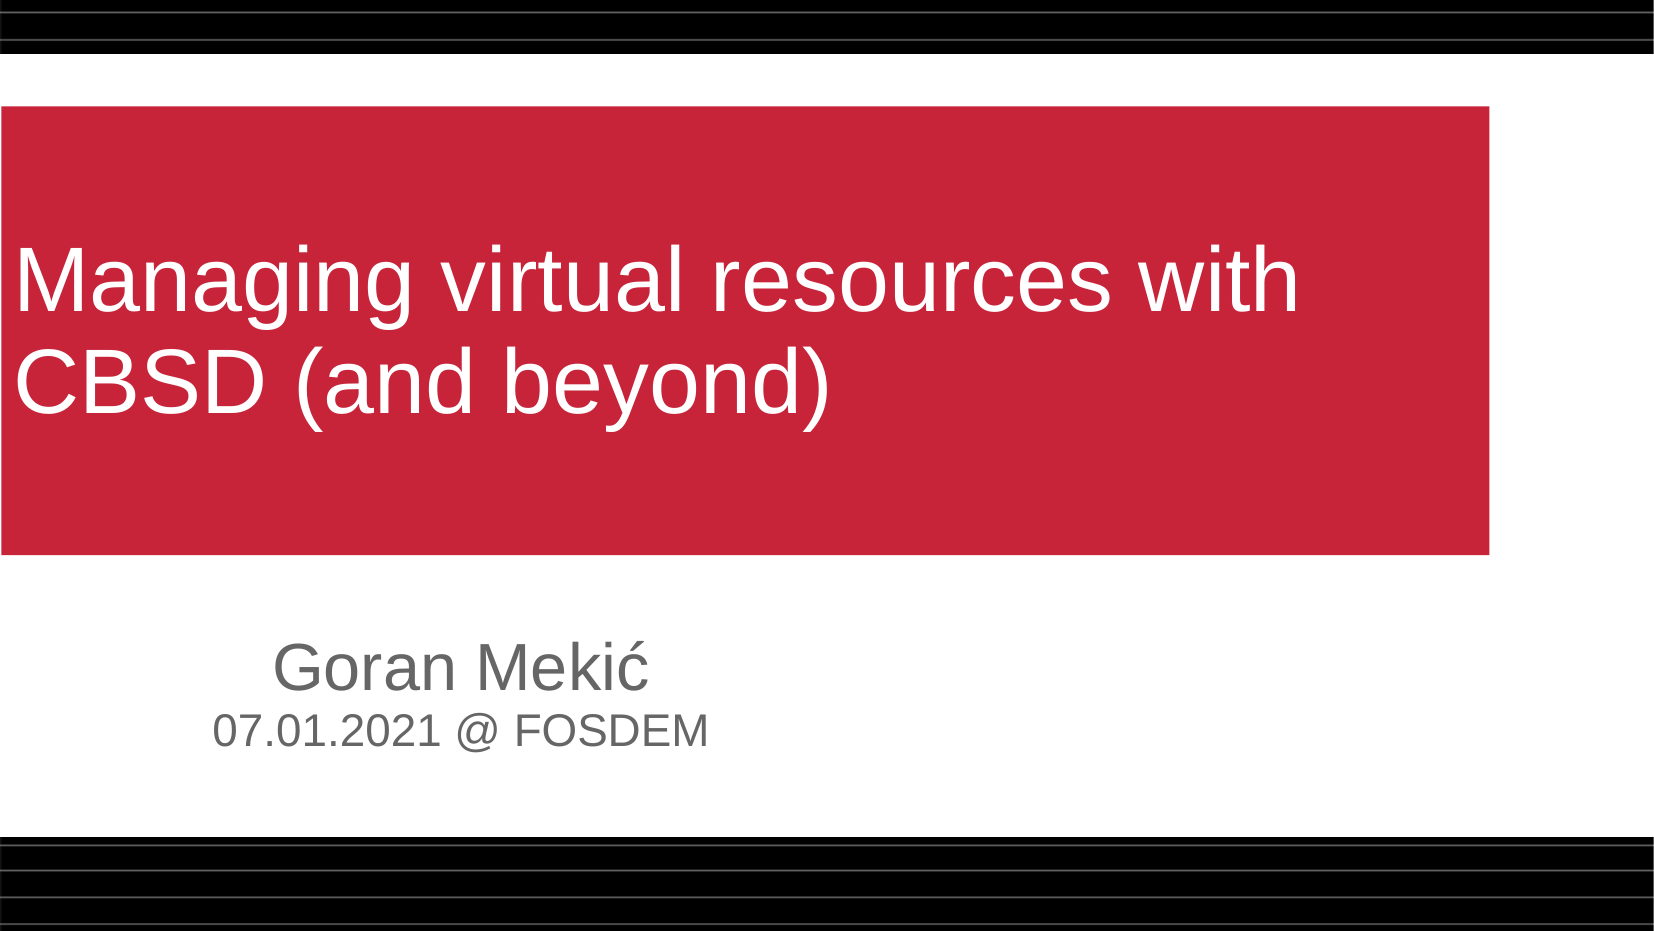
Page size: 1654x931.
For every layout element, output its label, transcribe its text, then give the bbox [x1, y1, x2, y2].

picture [0, 837, 1654, 931]
picture [0, 0, 1654, 54]
title Managing virtual resources with CBSD (and beyond) [1, 106, 1490, 556]
subtitle Goran Mekić 07.01.2021 @ FOSDEM [30, 630, 893, 783]
